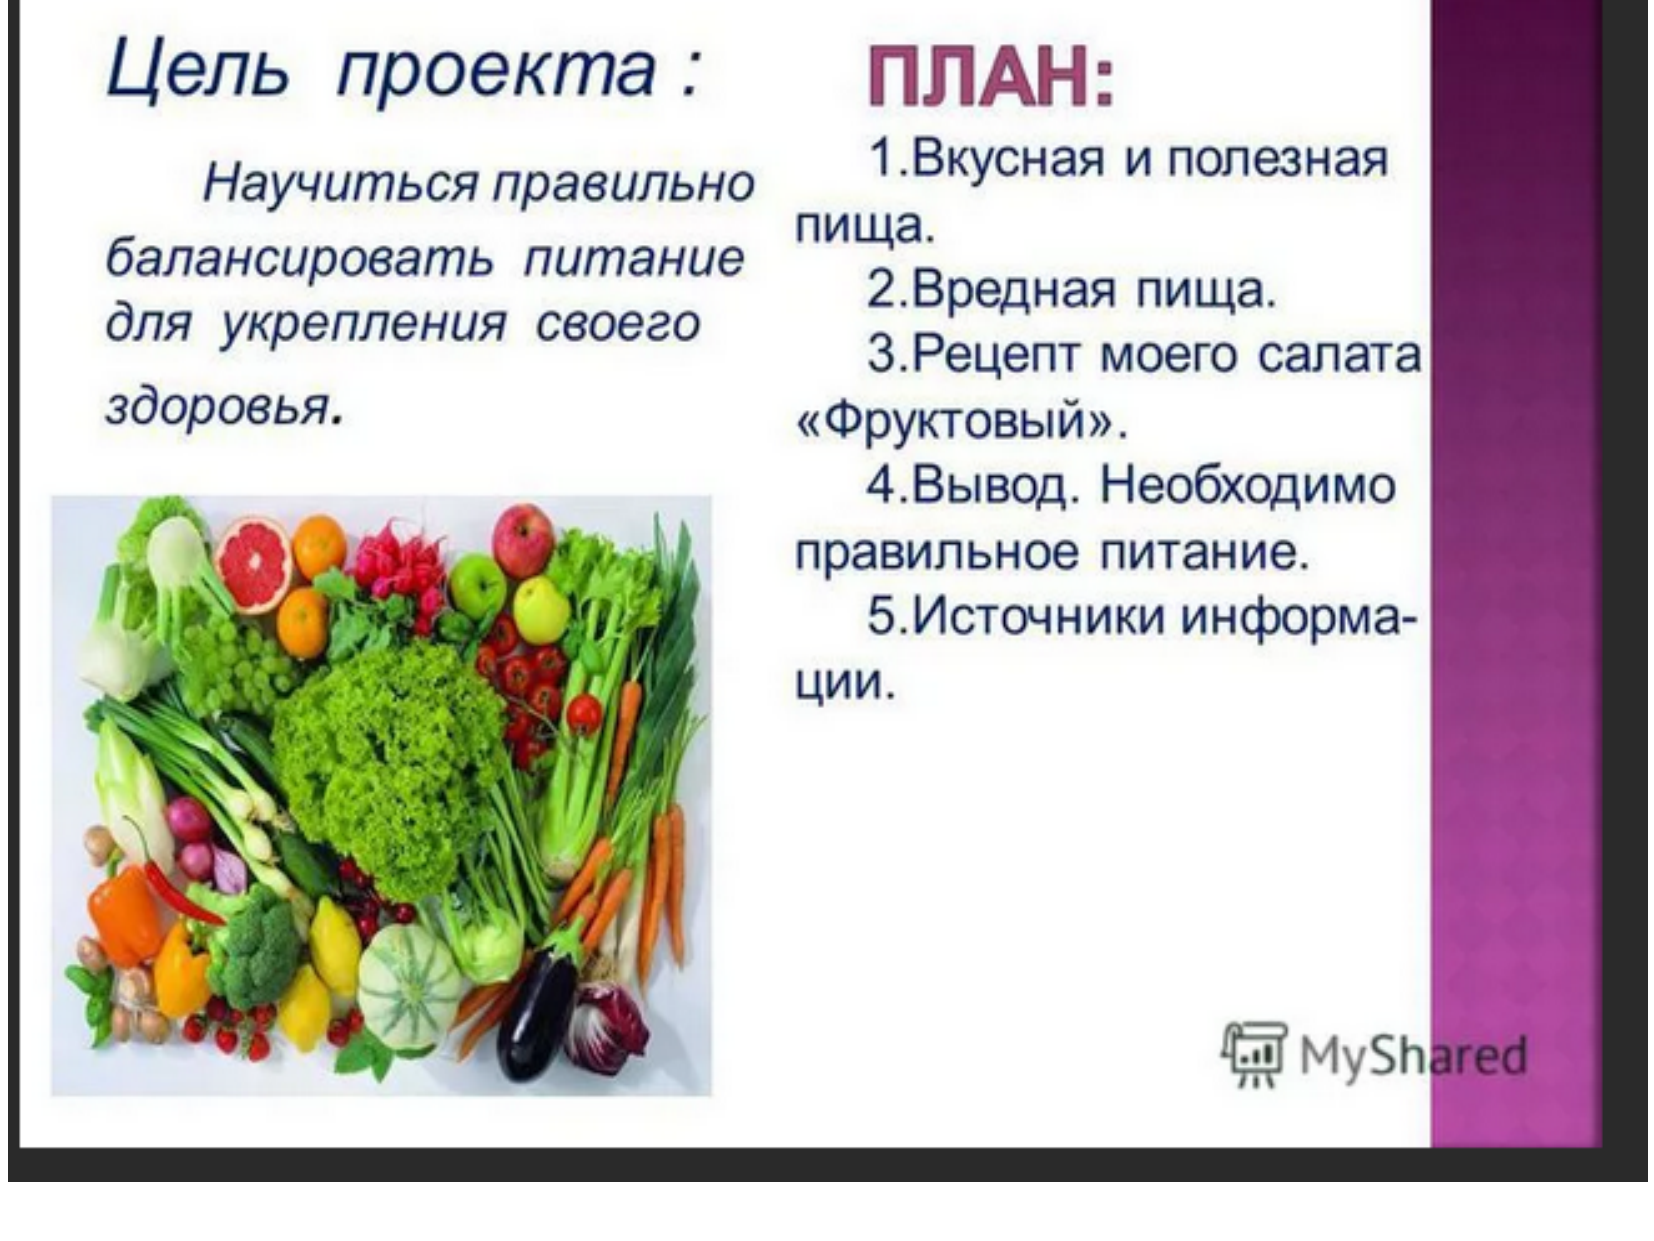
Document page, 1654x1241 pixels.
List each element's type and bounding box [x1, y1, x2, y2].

text_box [1648, 0, 1654, 150]
text_box [1648, 188, 1654, 1132]
picture [8, 0, 1648, 1182]
